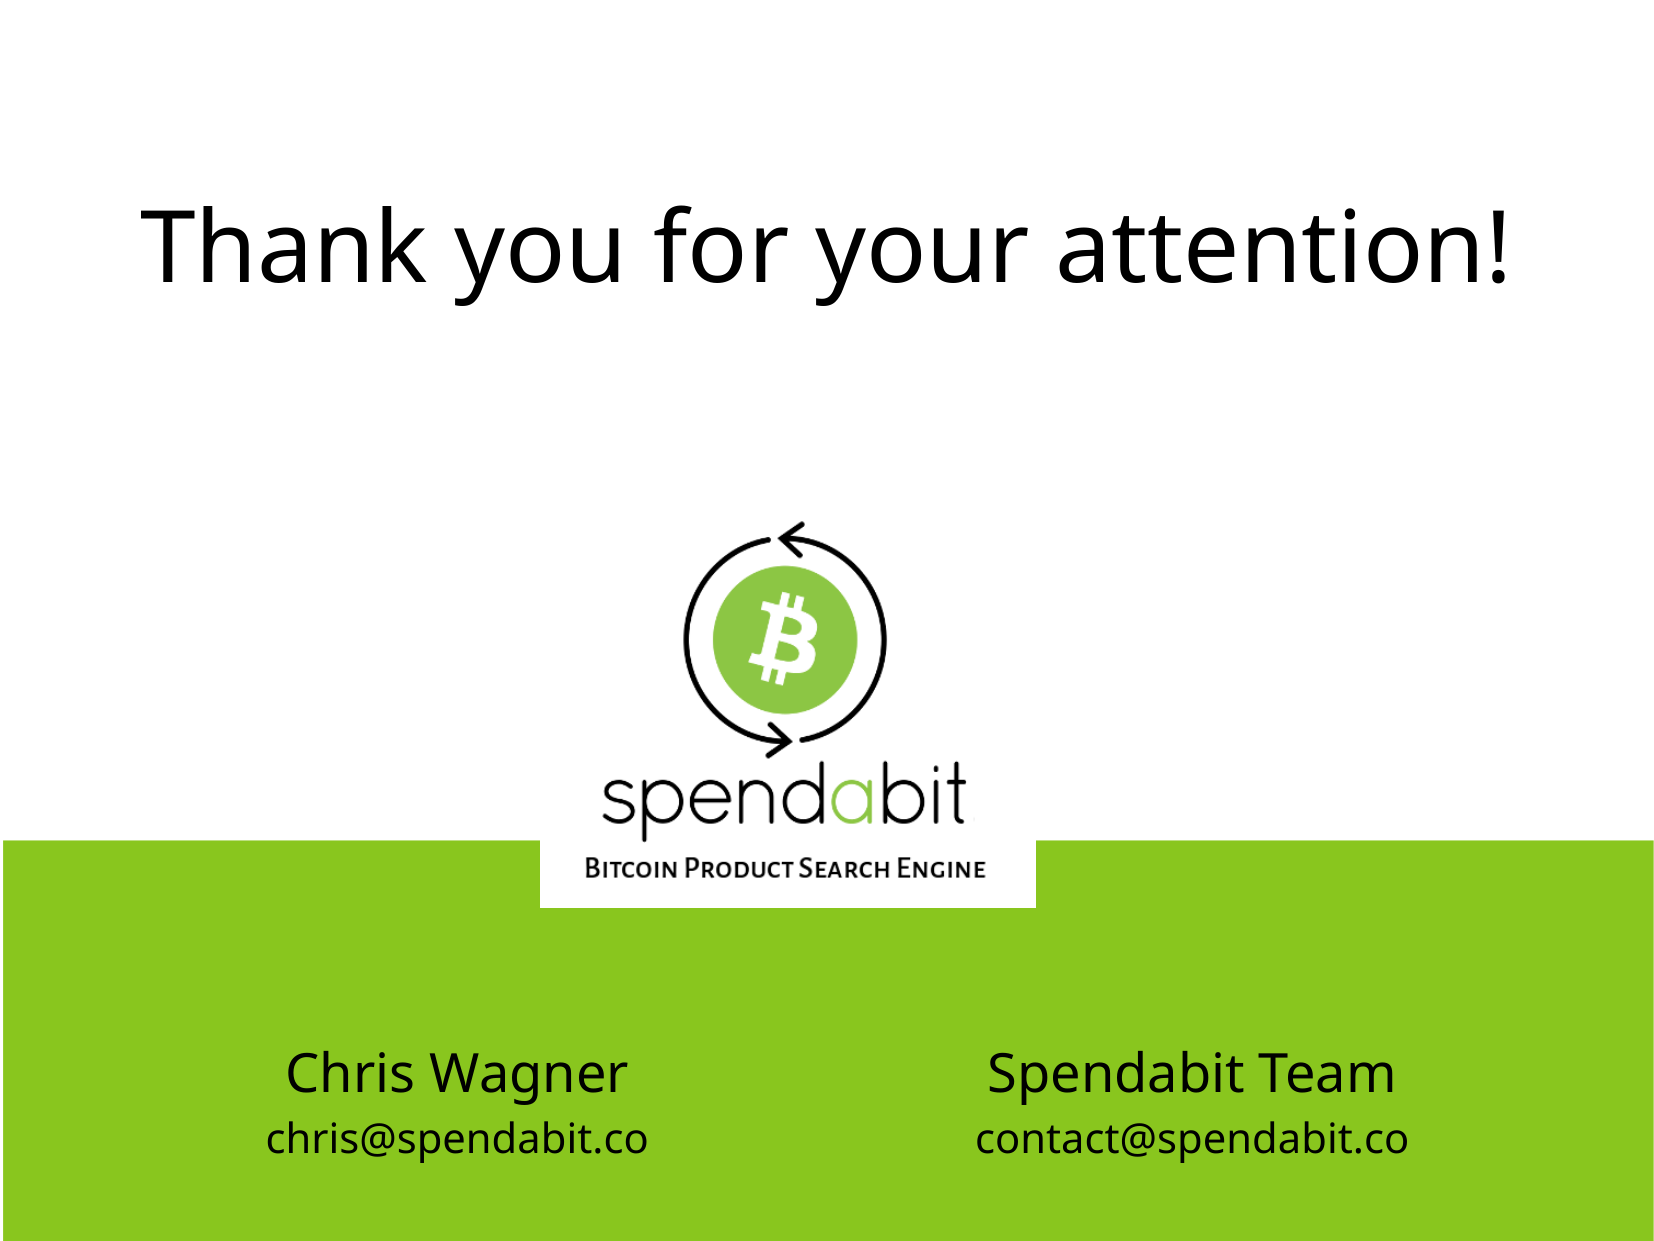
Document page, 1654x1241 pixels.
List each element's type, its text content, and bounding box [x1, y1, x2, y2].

table_header Chris Wagner chris@spendabit.co [90, 1027, 825, 1173]
picture [0, 0, 1654, 1241]
title Thank you for your attention! [82, 63, 1571, 424]
list [82, 290, 809, 634]
table_header Spendabit Team contact@spendabit.co [825, 1027, 1560, 1173]
